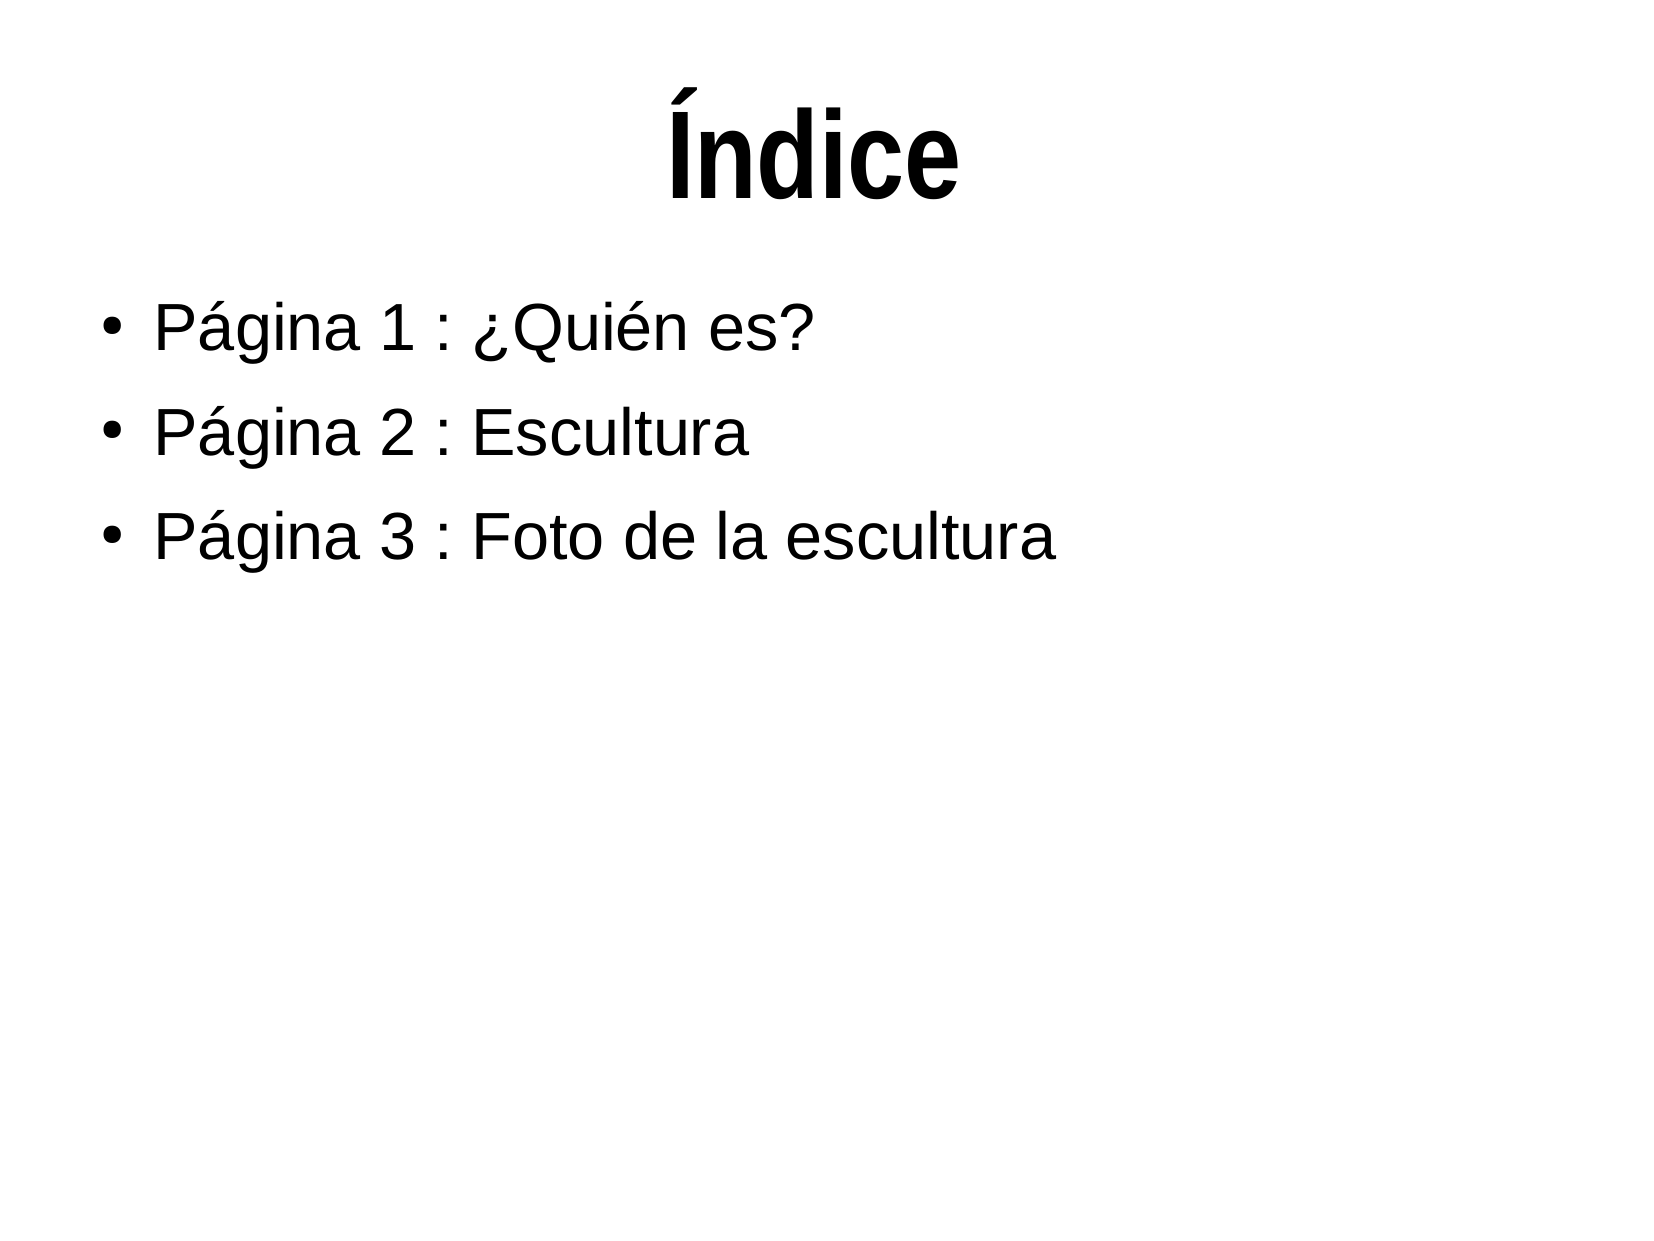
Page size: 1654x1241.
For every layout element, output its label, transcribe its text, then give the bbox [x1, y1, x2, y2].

list Página 1 : ¿Quién es? Página 2 : Escultura Página 3 : Foto de la escultura [82, 290, 1538, 1010]
title Índice [82, 49, 1571, 257]
